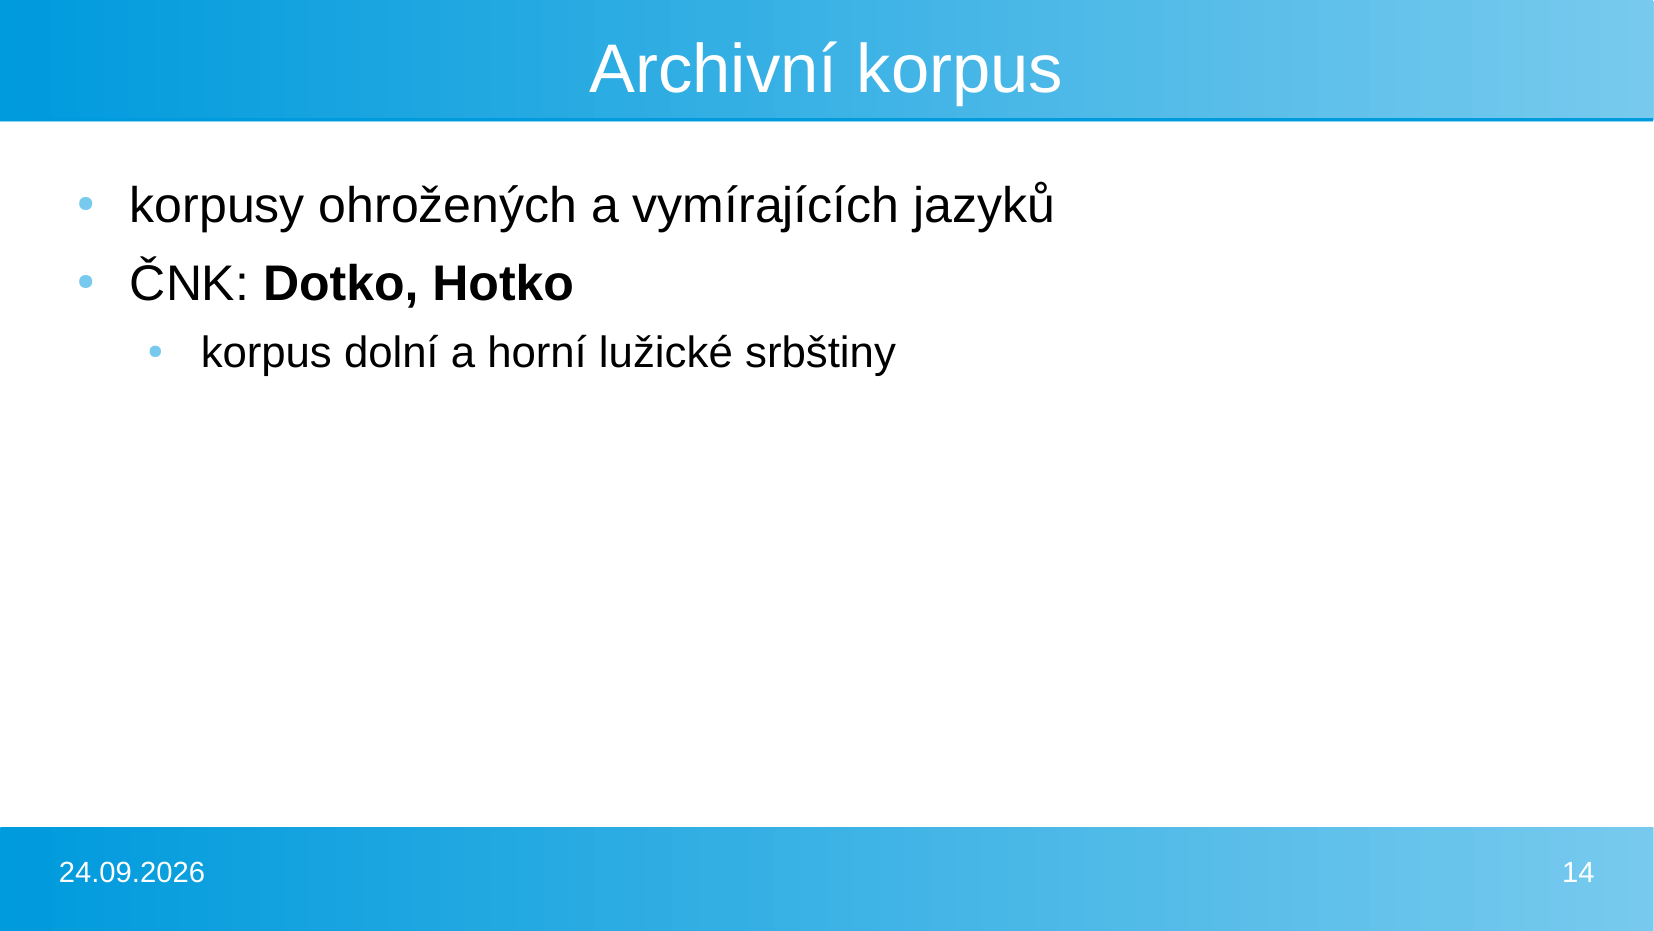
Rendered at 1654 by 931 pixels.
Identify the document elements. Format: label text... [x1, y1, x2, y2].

list korpusy ohrožených a vymírajících jazyků ČNK: Dotko, Hotko korpus dolní a horní lužické srbštiny [59, 177, 1595, 768]
title Archivní korpus [59, 29, 1595, 108]
